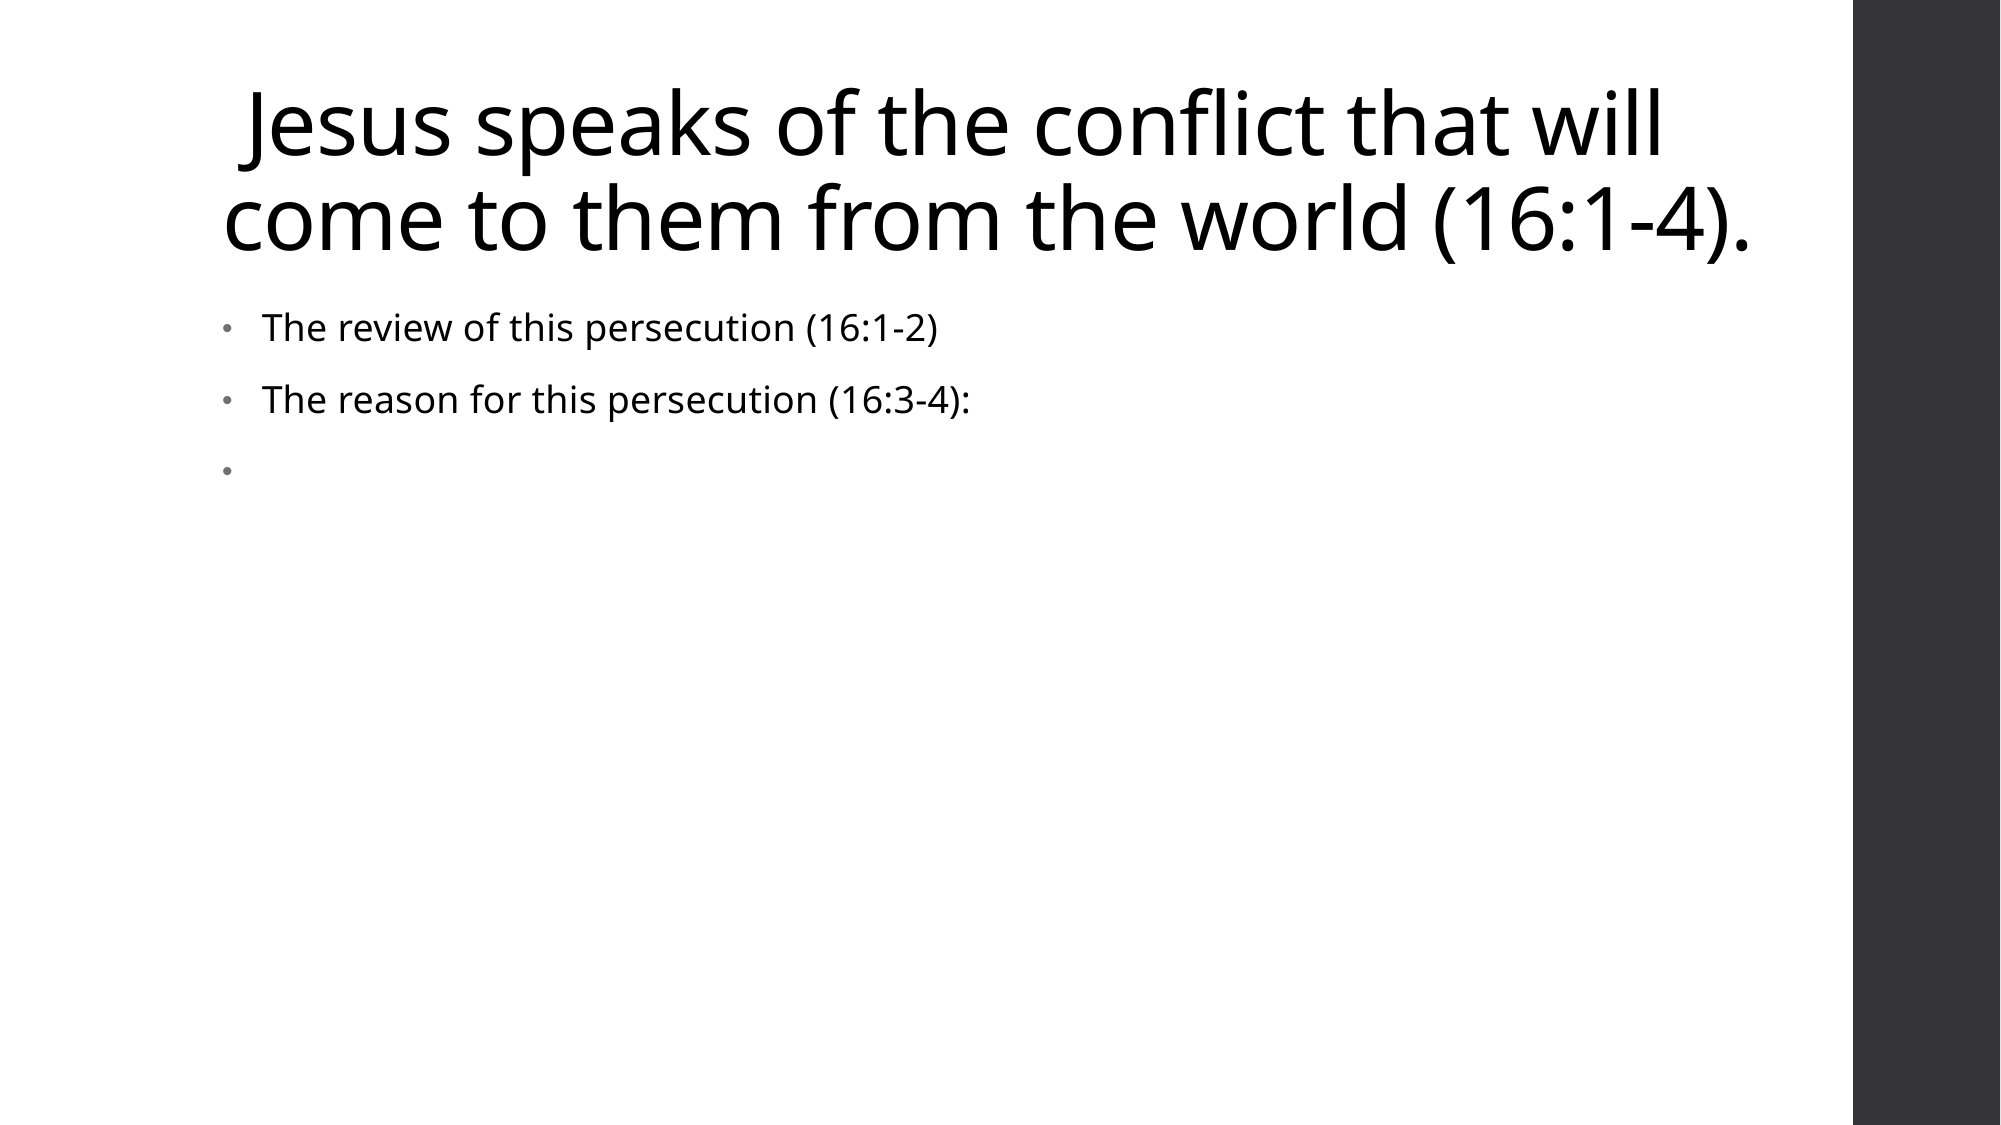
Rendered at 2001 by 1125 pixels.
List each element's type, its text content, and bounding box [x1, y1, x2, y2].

title Jesus speaks of the conflict that will come to them from the world (16:1-4). [206, 60, 1797, 278]
list The review of this persecution (16:1-2) The reason for this persecution (16:3-4): [206, 299, 1617, 1014]
